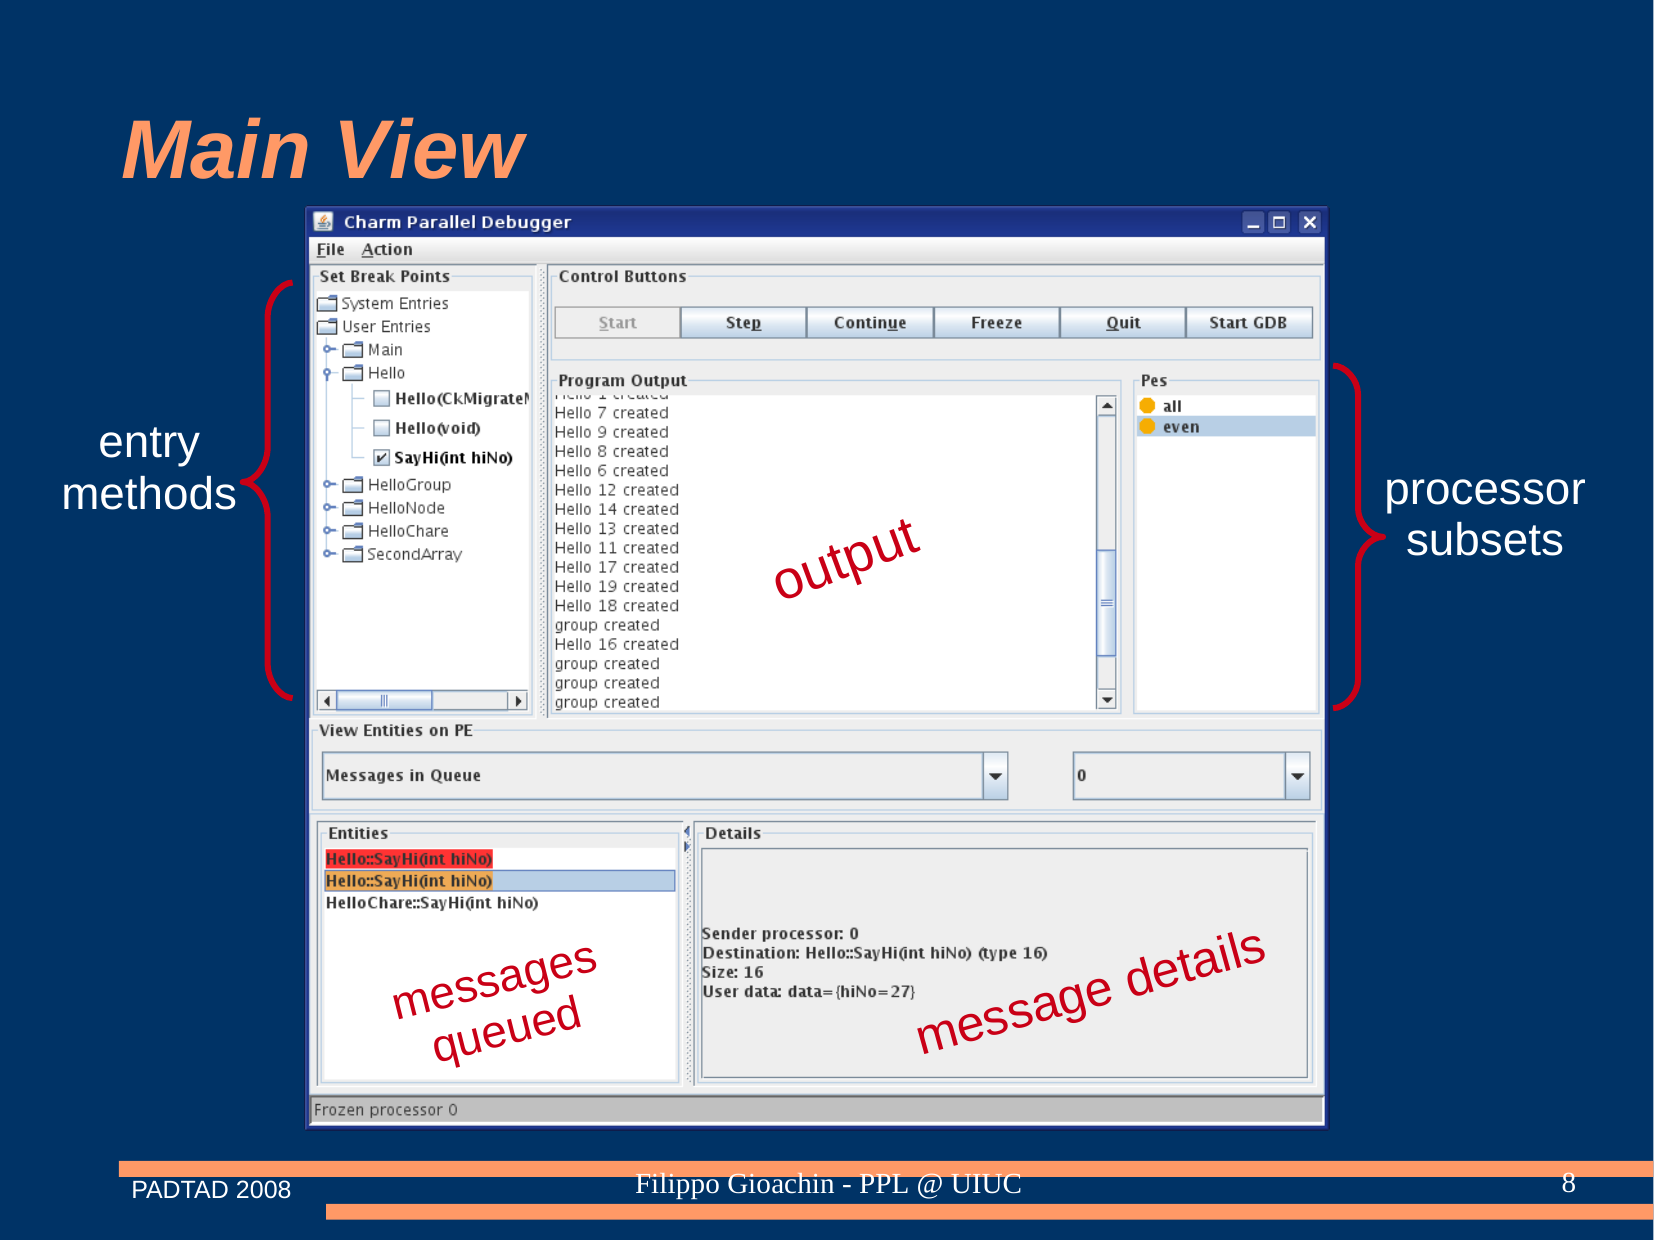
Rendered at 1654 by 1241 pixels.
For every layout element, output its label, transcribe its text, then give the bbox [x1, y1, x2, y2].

title Main View [121, 46, 1534, 254]
text_box processor subsets [1369, 455, 1601, 607]
text_box entry methods [46, 408, 252, 560]
picture [304, 205, 1330, 1131]
